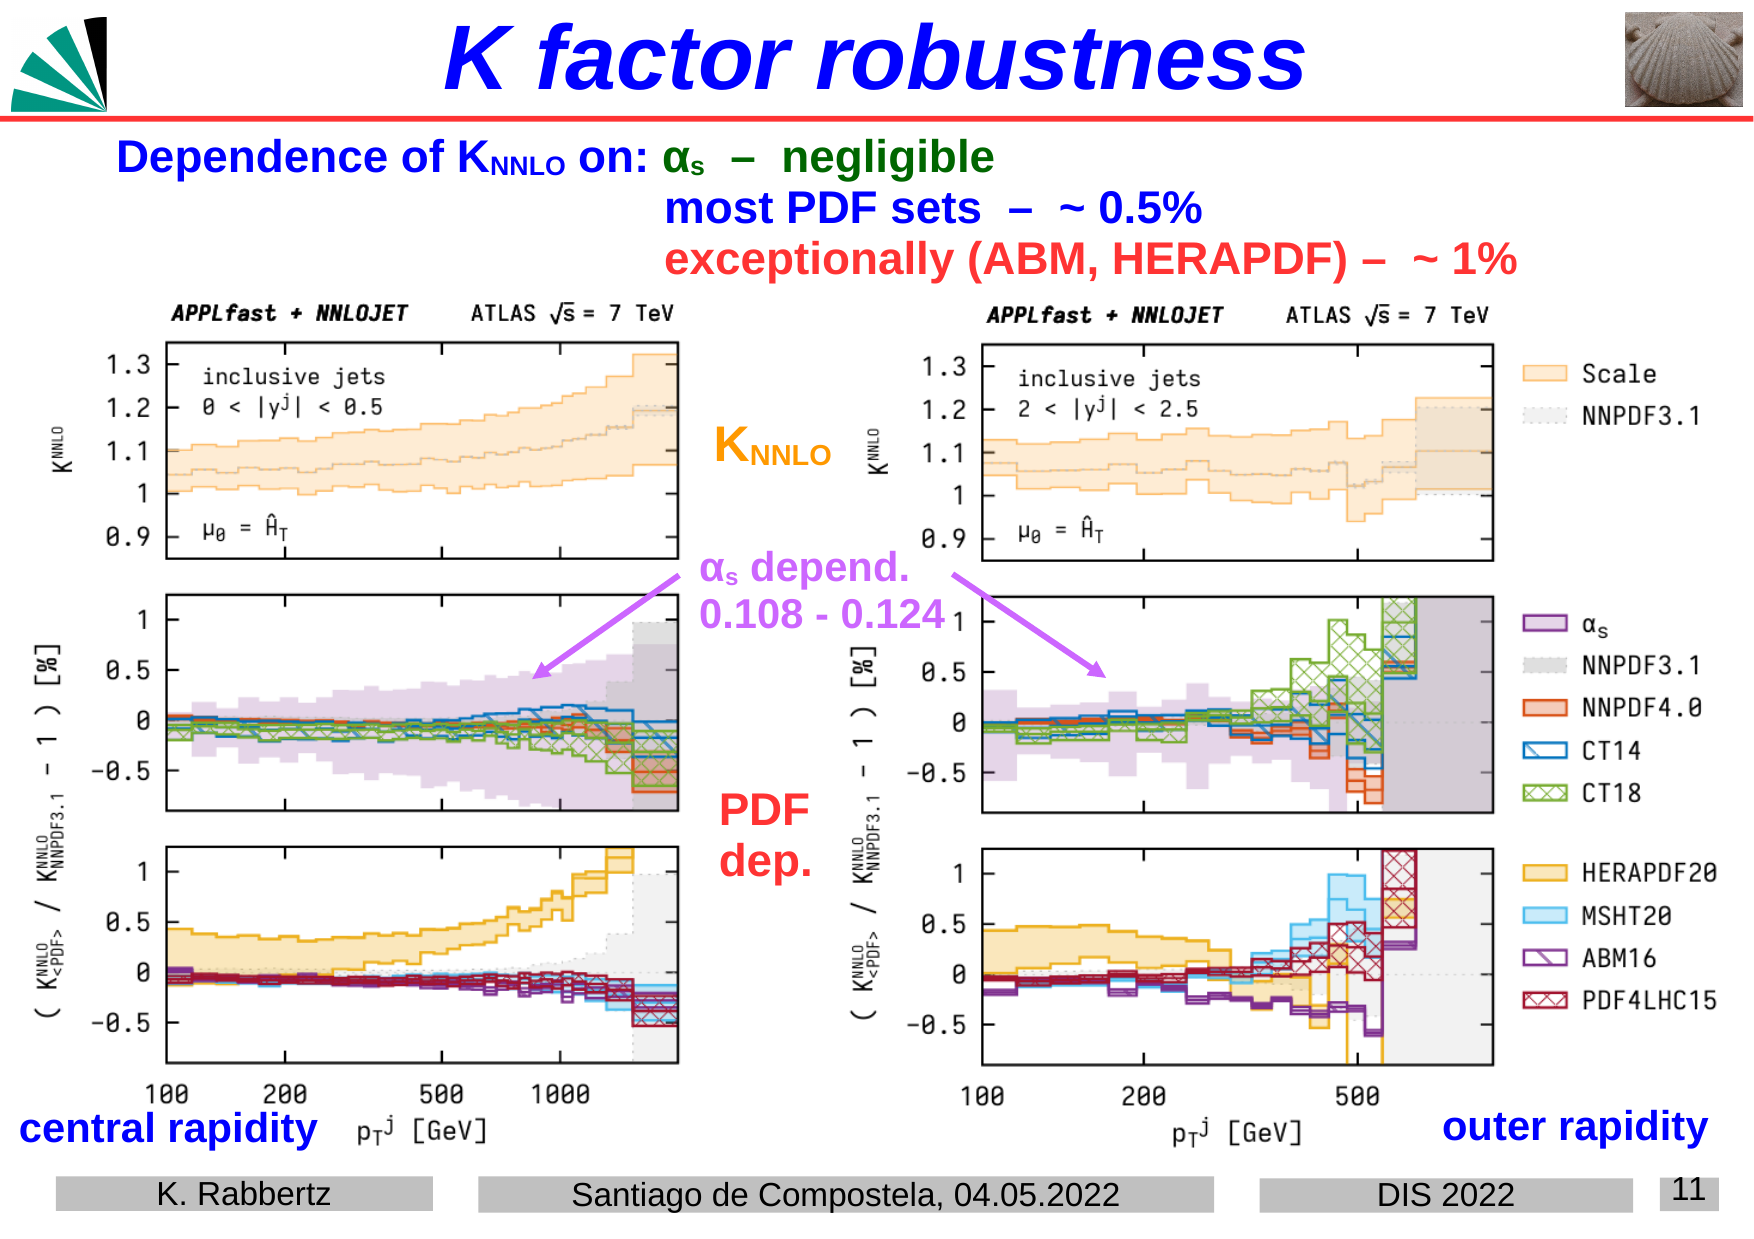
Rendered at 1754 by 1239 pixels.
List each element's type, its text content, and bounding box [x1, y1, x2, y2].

text_box PDF dep. [707, 777, 826, 893]
picture [17, 287, 703, 1155]
title K factor robustness [124, 0, 1630, 116]
text_box central rapidity [7, 1099, 331, 1158]
picture [833, 289, 1738, 1157]
text_box KNNLO [701, 410, 844, 479]
picture [11, 17, 107, 113]
text_box outer rapidity [1430, 1096, 1721, 1156]
picture [1630, 12, 1743, 107]
text_box Dependence of KNNLO on: αs – negligible most PDF sets – ~ 0.5% exceptionally (ABM, HERAPDF) – ~ 1% [104, 124, 1650, 291]
text_box αs depend. 0.108 - 0.124 [687, 538, 958, 644]
